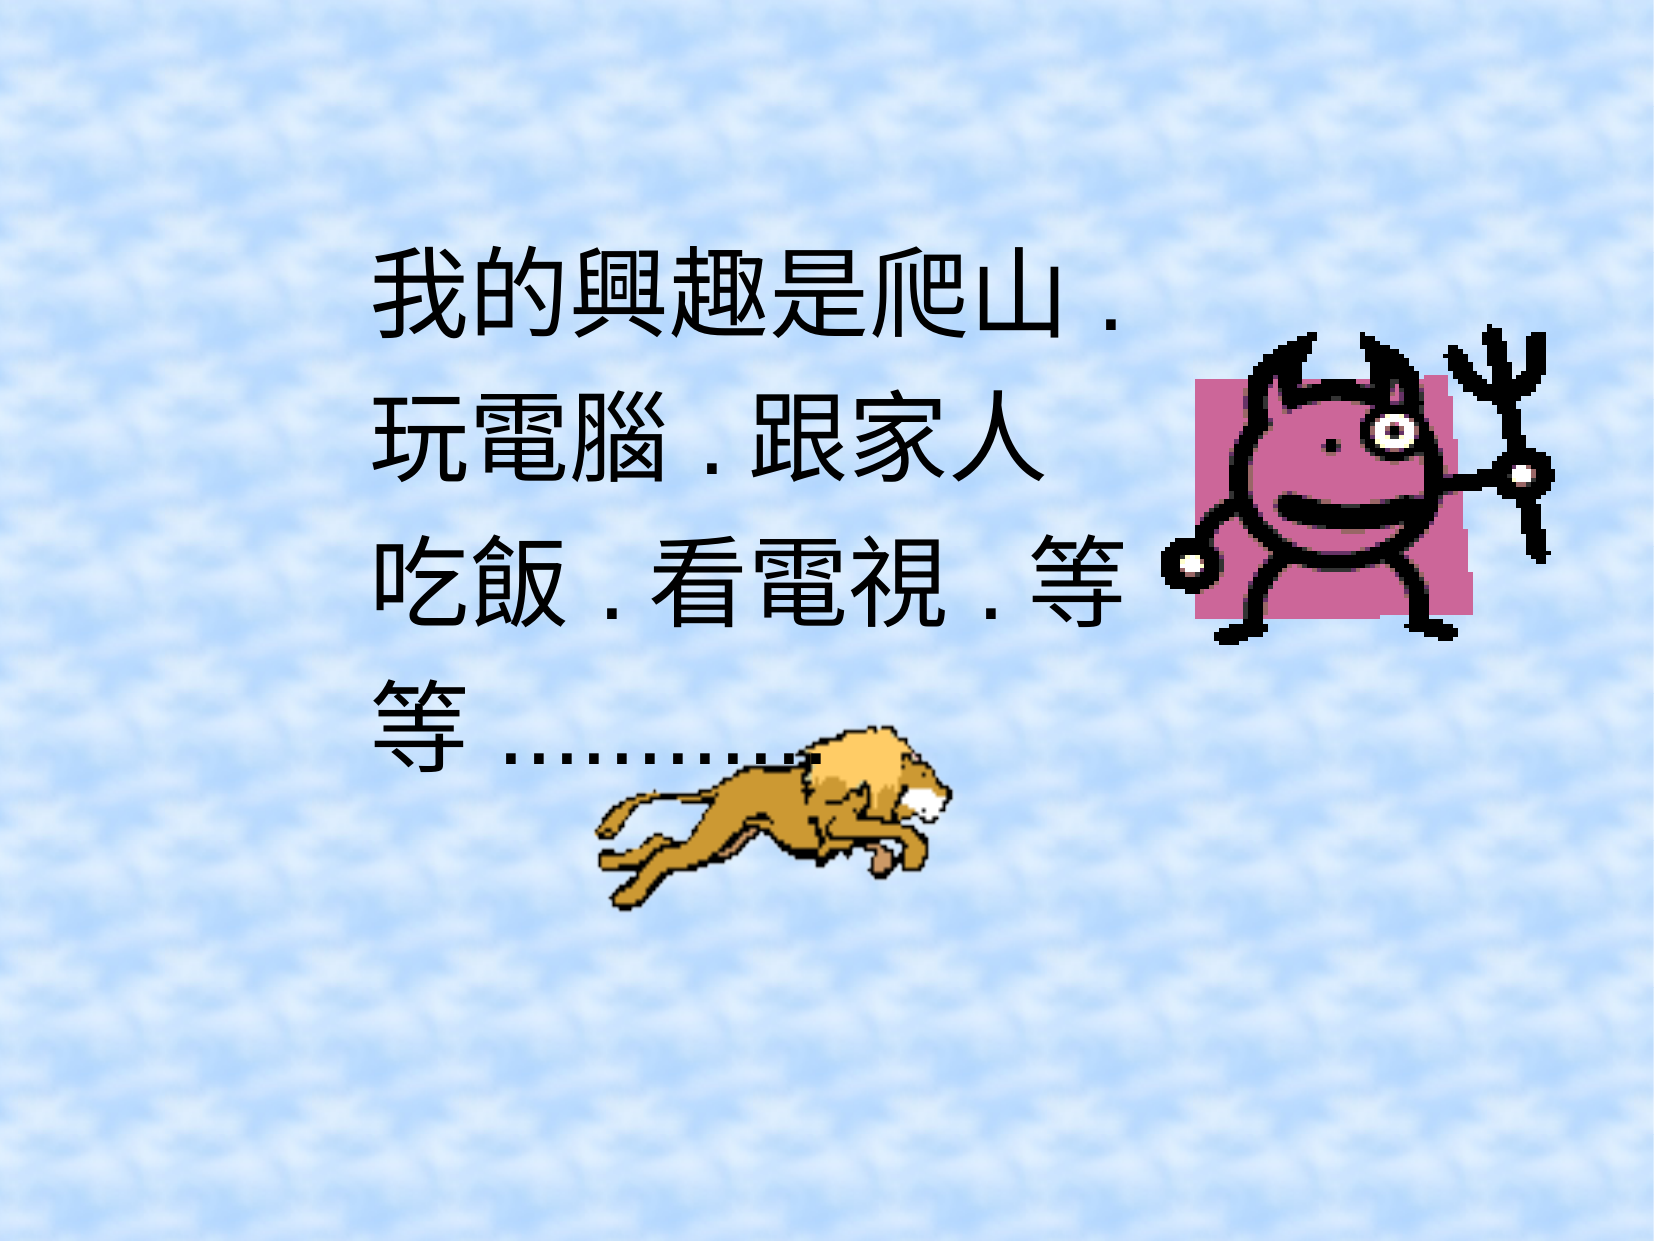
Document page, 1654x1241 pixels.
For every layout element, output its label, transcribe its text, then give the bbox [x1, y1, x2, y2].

picture [0, 0, 1654, 1241]
text_box 我的興趣是爬山.玩電腦.跟家人吃飯.看電視.等等............ [354, 206, 1152, 704]
